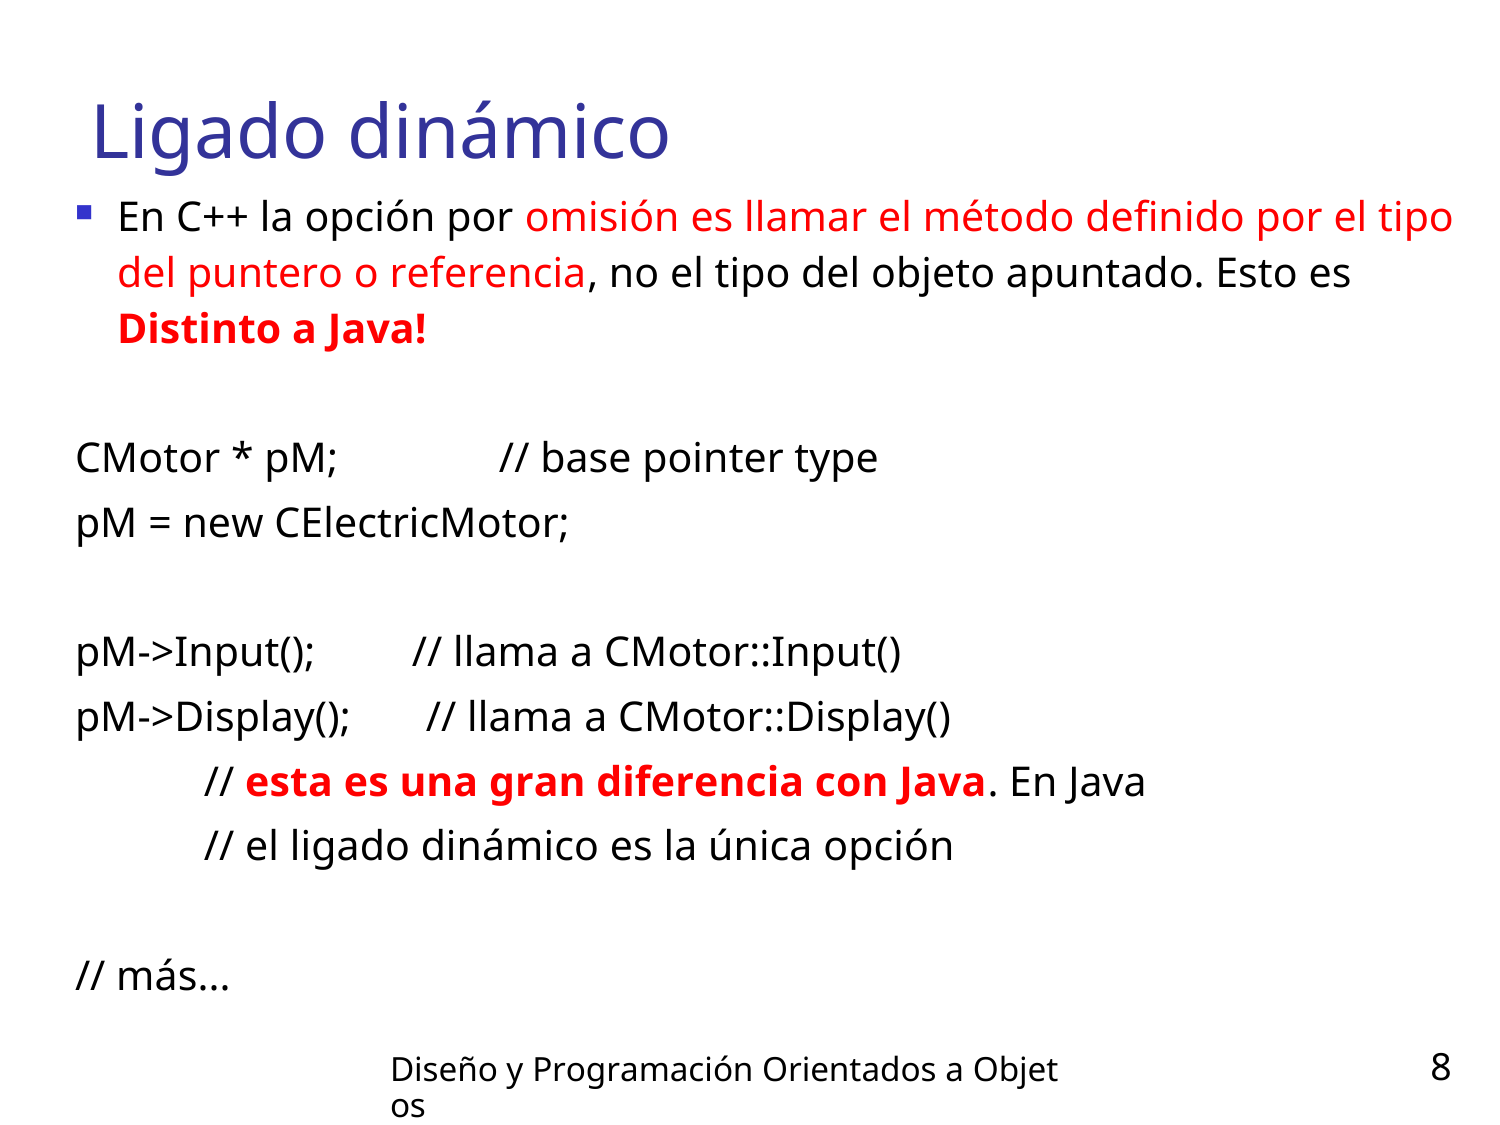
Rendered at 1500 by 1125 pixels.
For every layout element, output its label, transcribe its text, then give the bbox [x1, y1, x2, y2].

list En C++ la opción por omisión es llamar el método definido por el tipo del puntero o referencia, no el tipo del objeto apuntado. Esto es Distinto a Java! CMotor * pM; // base pointer type pM = new CElectricMotor; pM->Input(); // llama a CMotor::Input()‏ pM->Display(); // llama a CMotor::Display()‏ // esta es una gran diferencia con Java. En Java // el ligado dinámico es la única opción // más... [75, 187, 1462, 1013]
title Ligado dinámico [75, 10, 1466, 188]
